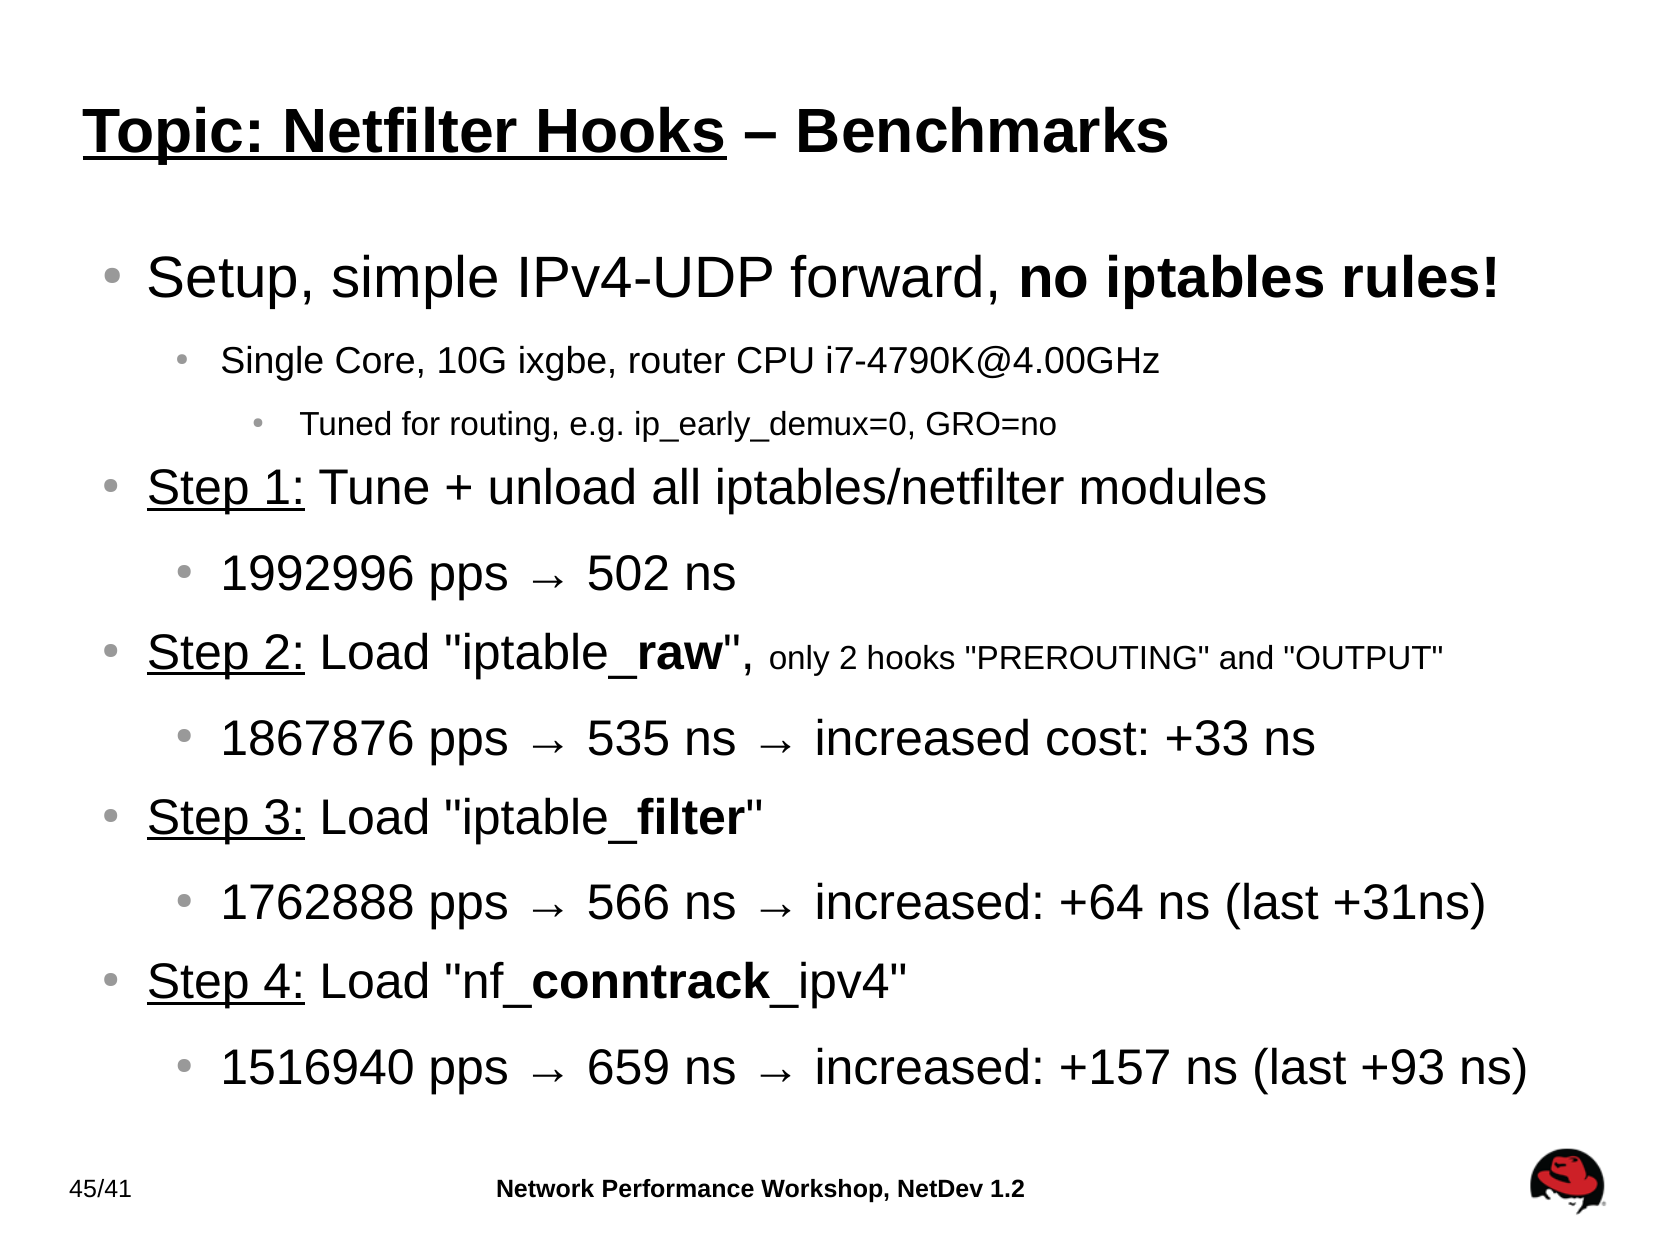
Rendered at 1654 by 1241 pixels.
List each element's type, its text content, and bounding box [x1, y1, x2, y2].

picture [1529, 1146, 1612, 1224]
list Setup, simple IPv4-UDP forward, no iptables rules! Single Core, 10G ixgbe, router CPU i7-4790K@4.00GHz Tuned for routing, e.g. ip_early_demux=0, GRO=no Step 1: Tune + unload all iptables/netfilter modules 1992996 pps → 502 ns Step 2: Load "iptable_raw", only 2 hooks "PREROUTING" and "OUTPUT" 1867876 pps → 535 ns → increased cost: +33 ns Step 3: Load "iptable_filter" 1762888 pps → 566 ns → increased: +64 ns (last +31ns) Step 4: Load "nf_conntrack_ipv4" 1516940 pps → 659 ns → increased: +157 ns (last +93 ns) [86, 244, 1575, 1096]
title Topic: Netfilter Hooks – Benchmarks [82, 37, 1571, 226]
